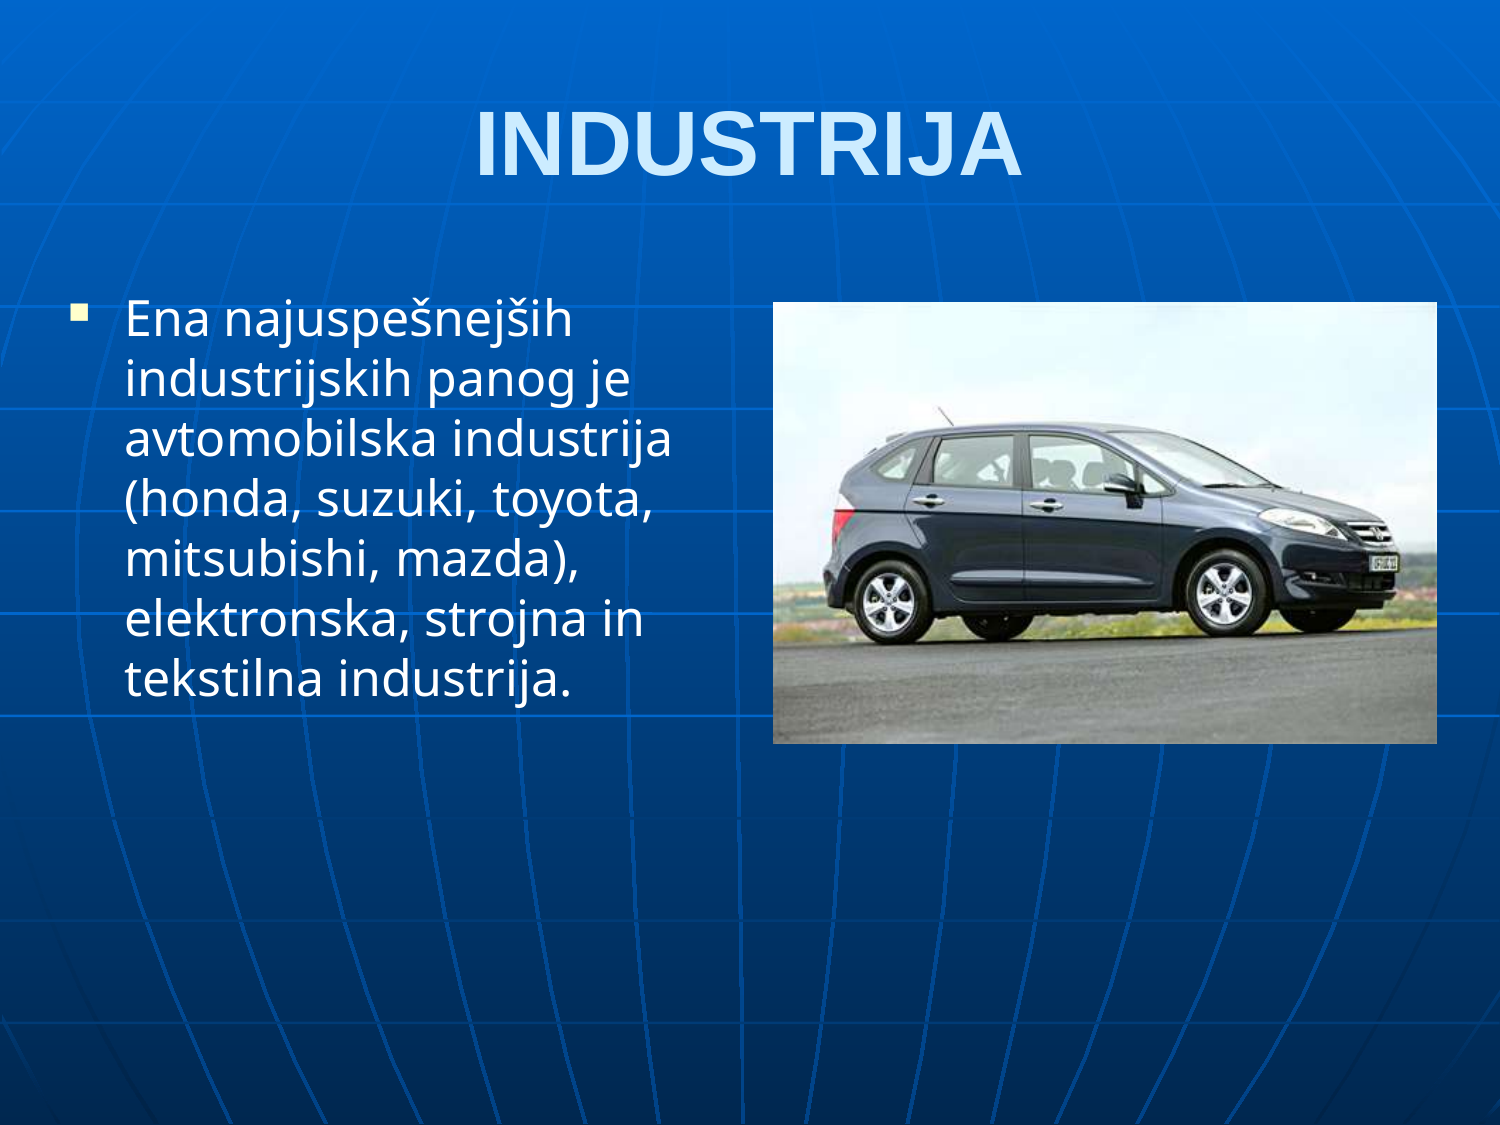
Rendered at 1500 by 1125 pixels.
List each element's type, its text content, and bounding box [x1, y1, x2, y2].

picture [773, 302, 1437, 744]
list Ena najuspešnejših industrijskih panog je avtomobilska industrija (honda, suzuki, toyota, mitsubishi, mazda), elektronska, strojna in tekstilna industrija. [53, 278, 764, 775]
title INDUSTRIJA [75, 45, 1425, 233]
